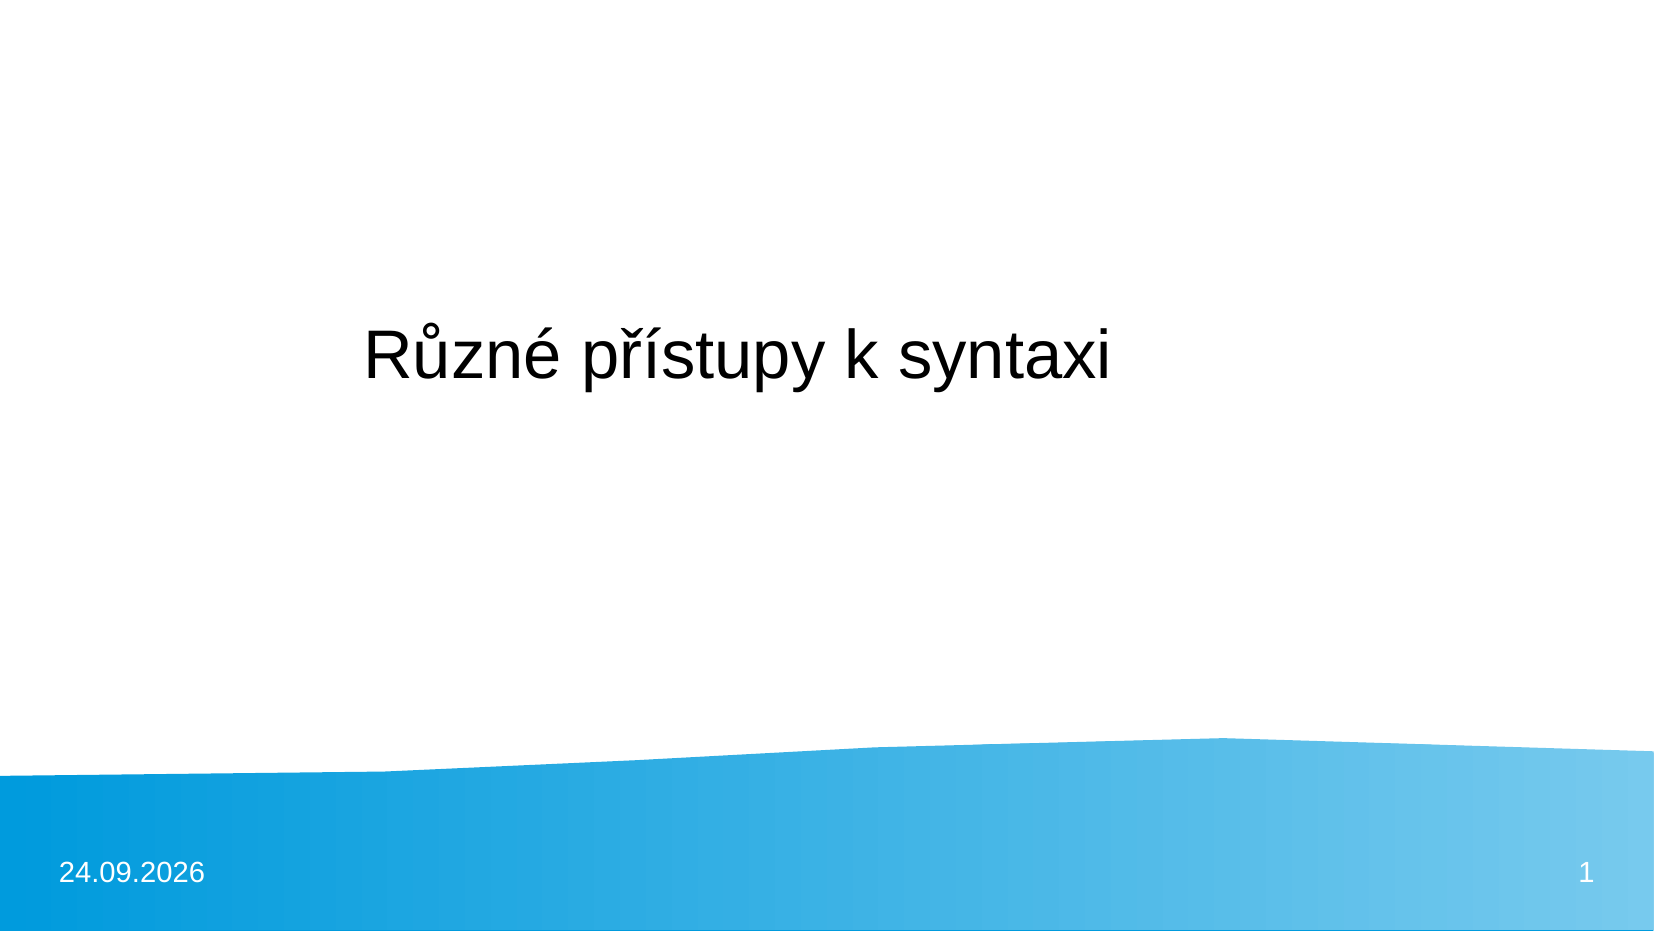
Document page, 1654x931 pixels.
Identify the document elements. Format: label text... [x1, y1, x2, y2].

title Různé přístupy k syntaxi [0, 265, 1477, 443]
